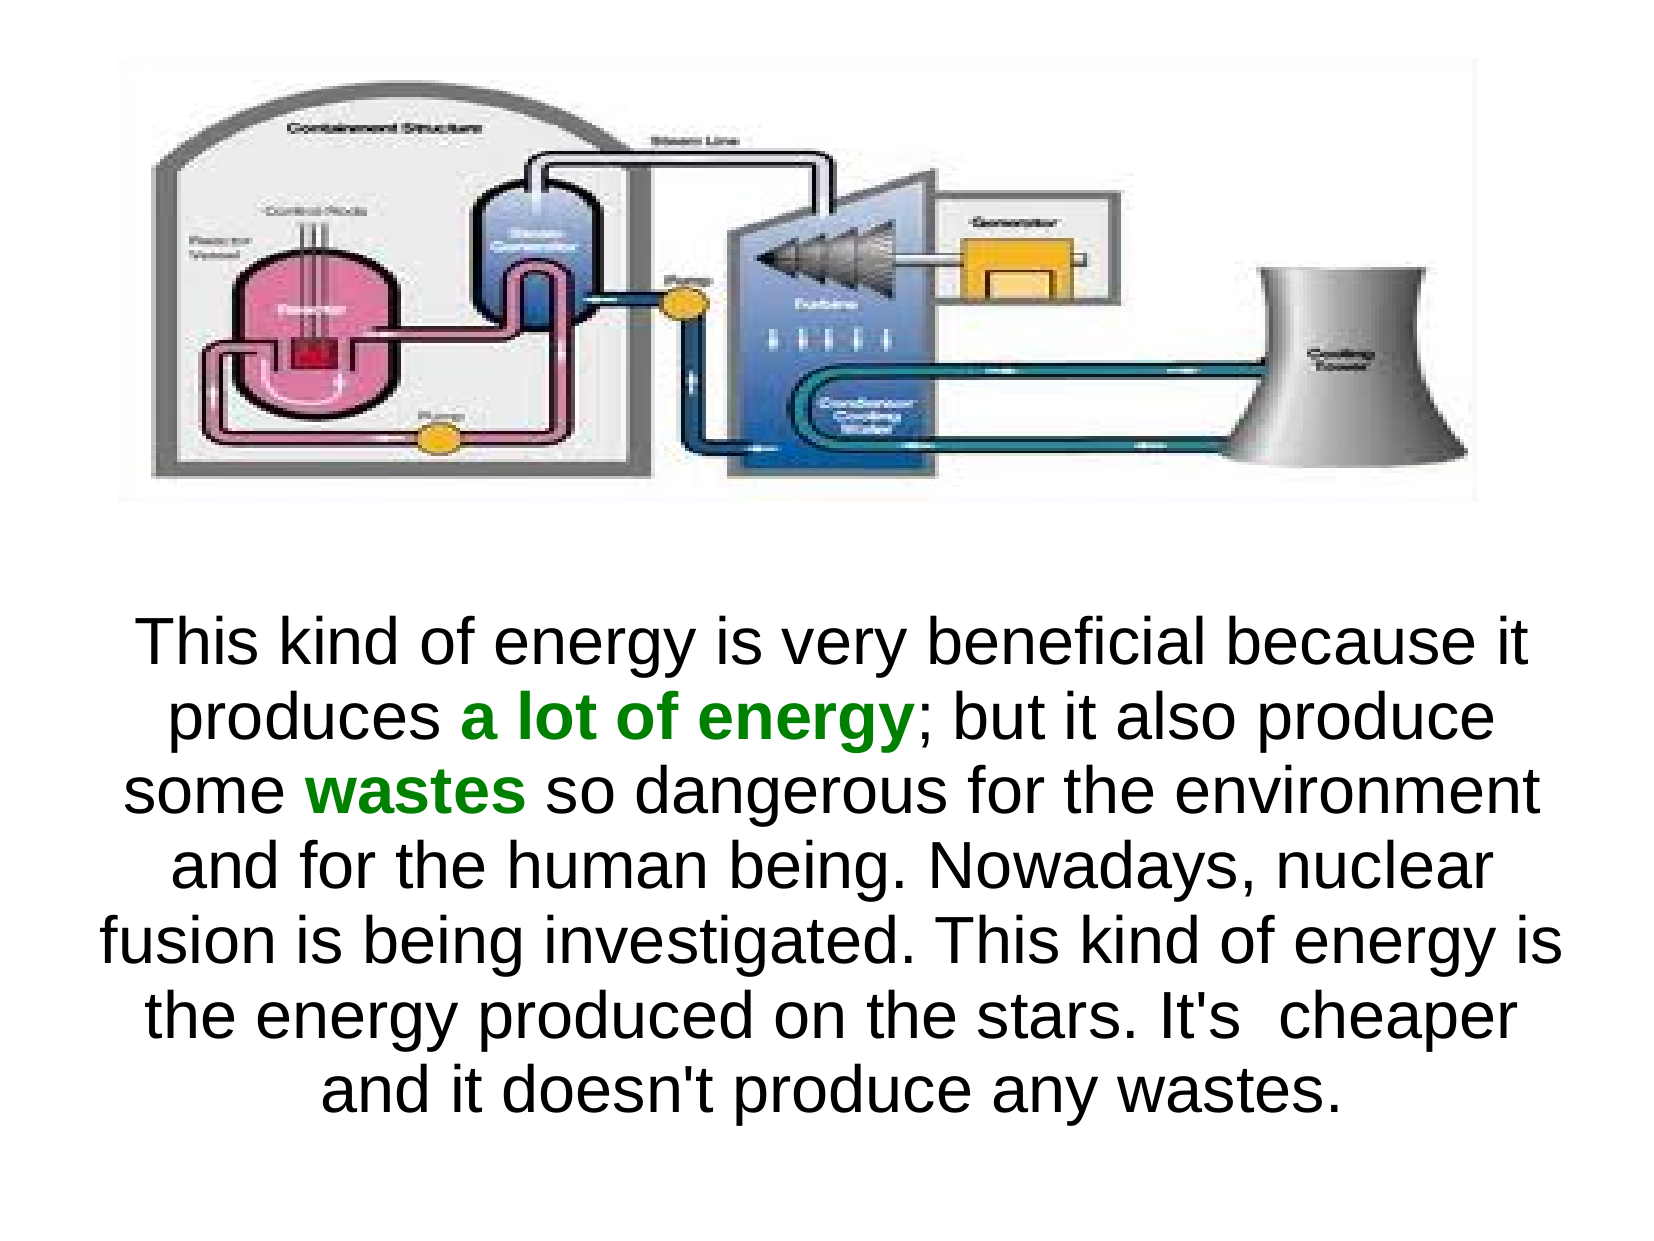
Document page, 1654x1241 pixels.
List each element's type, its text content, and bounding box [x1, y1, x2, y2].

subtitle This kind of energy is very beneficial because it produces a lot of energy; but it also produce some wastes so dangerous for the environment and for the human being. Nowadays, nuclear fusion is being investigated. This kind of energy is the energy produced on the stars. It's cheaper and it doesn't produce any wastes. [88, 343, 1577, 1241]
picture [118, 58, 1477, 502]
